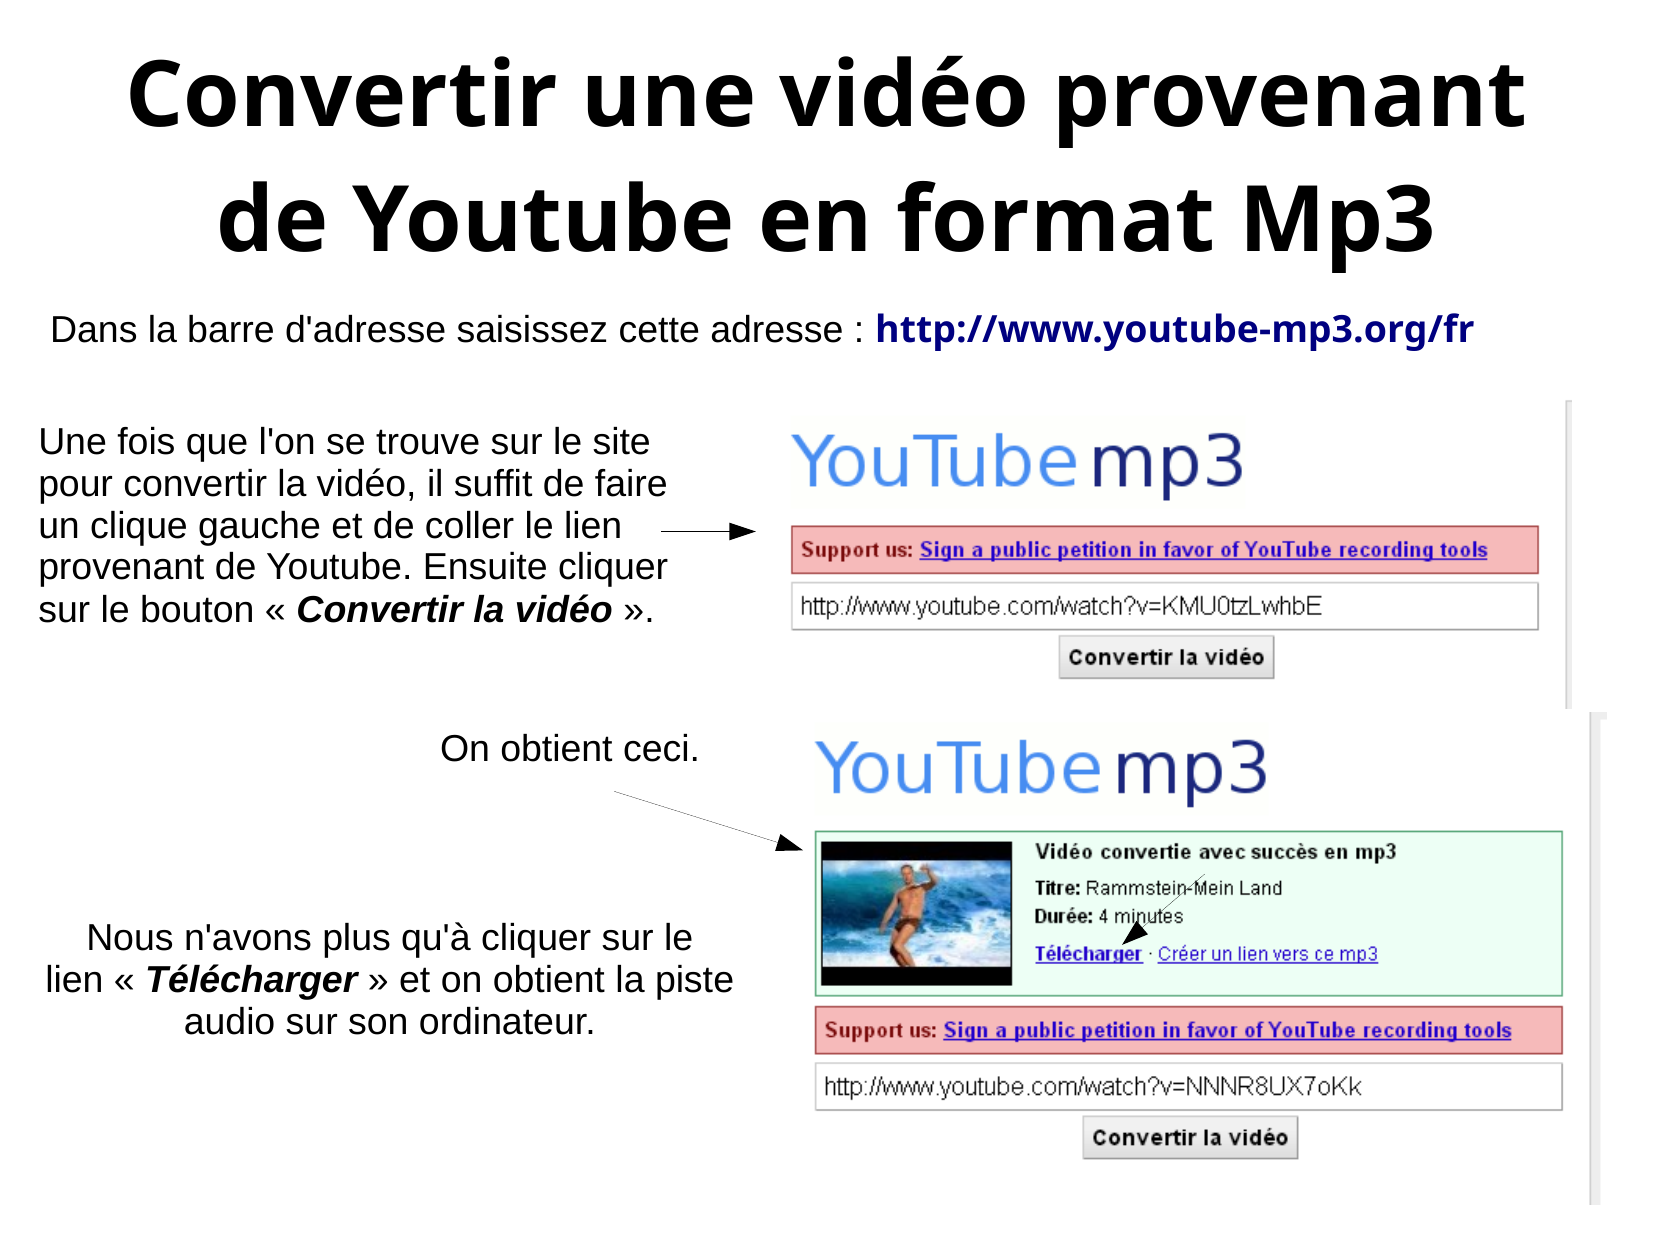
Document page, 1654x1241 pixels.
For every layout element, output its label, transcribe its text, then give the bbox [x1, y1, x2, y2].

picture [787, 712, 1607, 1205]
text_box Une fois que l'on se trouve sur le site pour convertir la vidéo, il suffit de faire un clique gauche et de coller le lien provenant de Youtube. Ensuite cliquer sur le bouton « Convertir la vidéo ». [23, 412, 709, 639]
picture [732, 388, 1572, 709]
text_box Dans la barre d'adresse saisissez cette adresse : http://www.youtube-mp3.org/fr [35, 295, 1619, 396]
text_box Nous n'avons plus qu'à cliquer sur le lien « Télécharger » et on obtient la piste audio sur son ordinateur. [23, 909, 756, 1052]
text_box On obtient ceci. [425, 720, 721, 778]
title Convertir une vidéo provenant de Youtube en format Mp3 [82, 49, 1571, 257]
